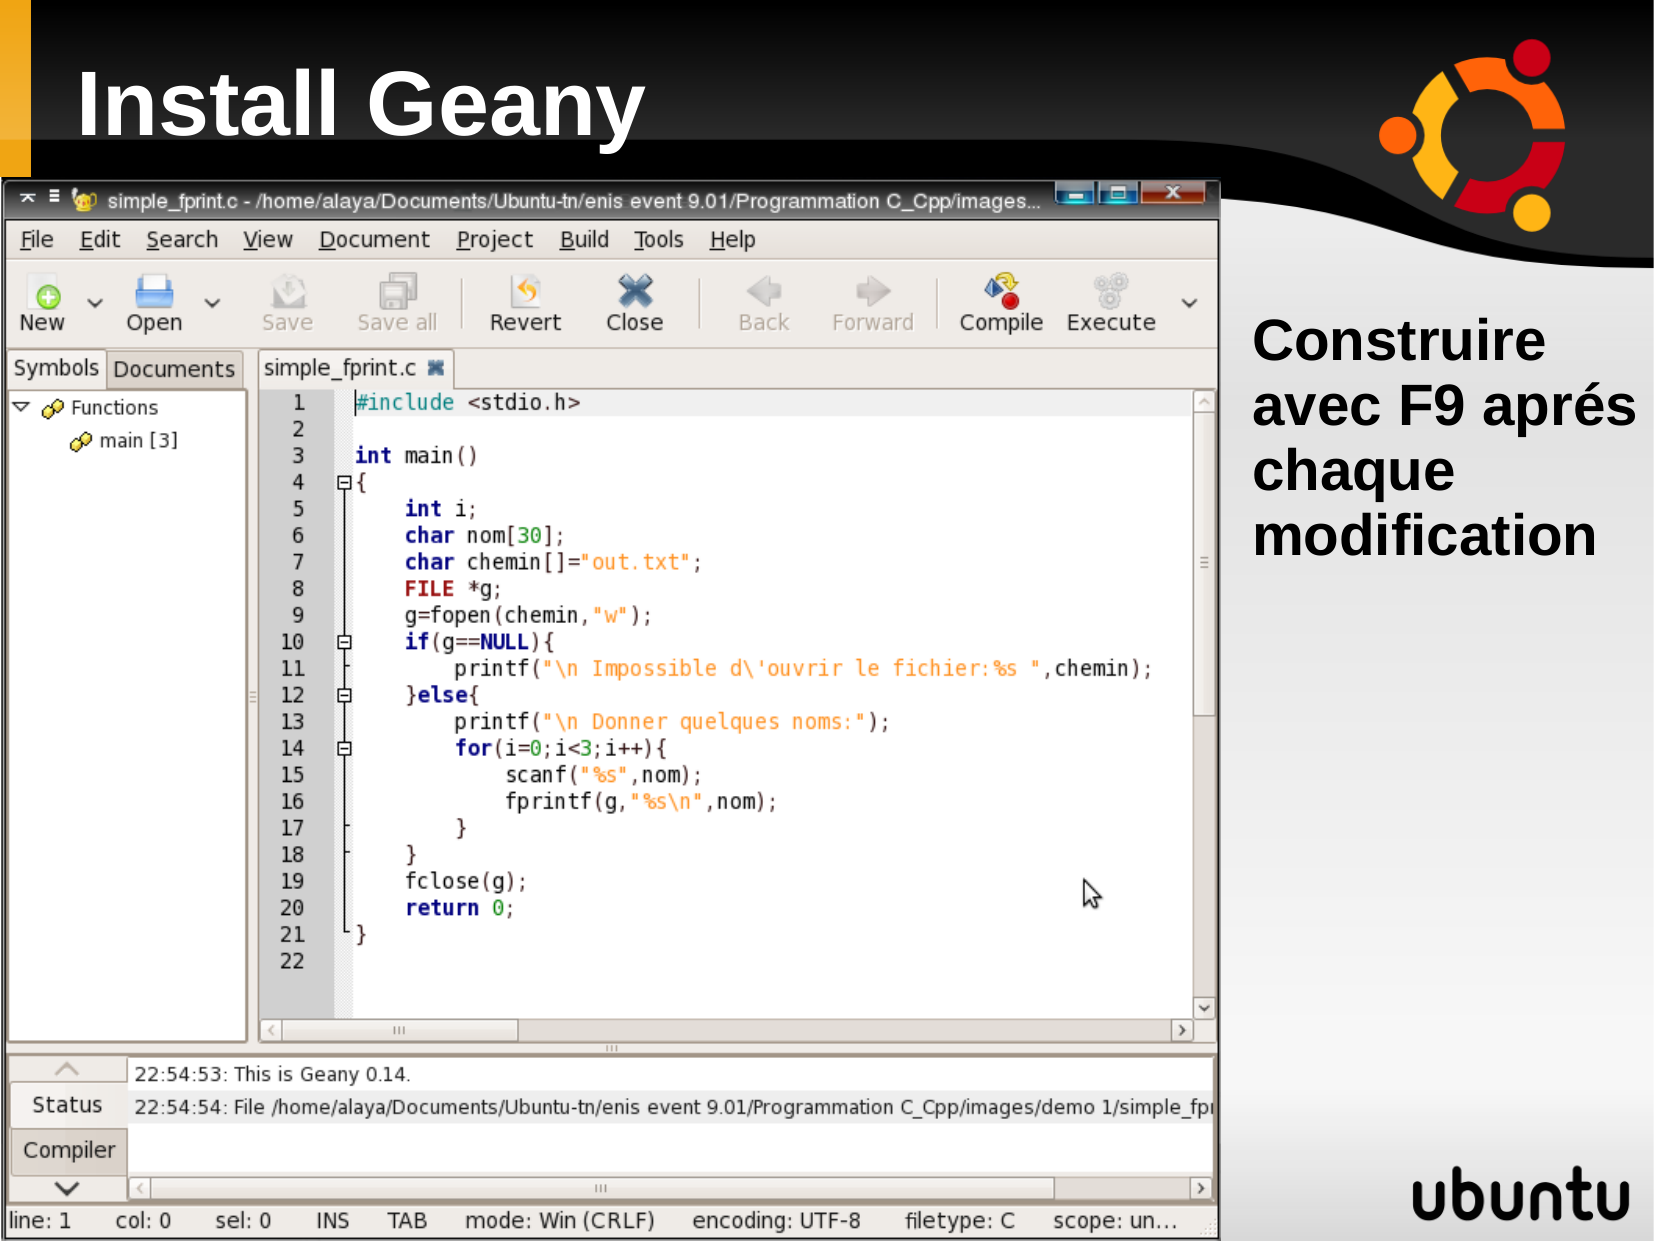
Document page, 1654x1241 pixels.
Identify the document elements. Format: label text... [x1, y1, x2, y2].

title Install Geany [76, 7, 1565, 200]
picture [0, 0, 1654, 1241]
text_box Construire avec F9 aprés chaque modification [1237, 300, 1654, 575]
